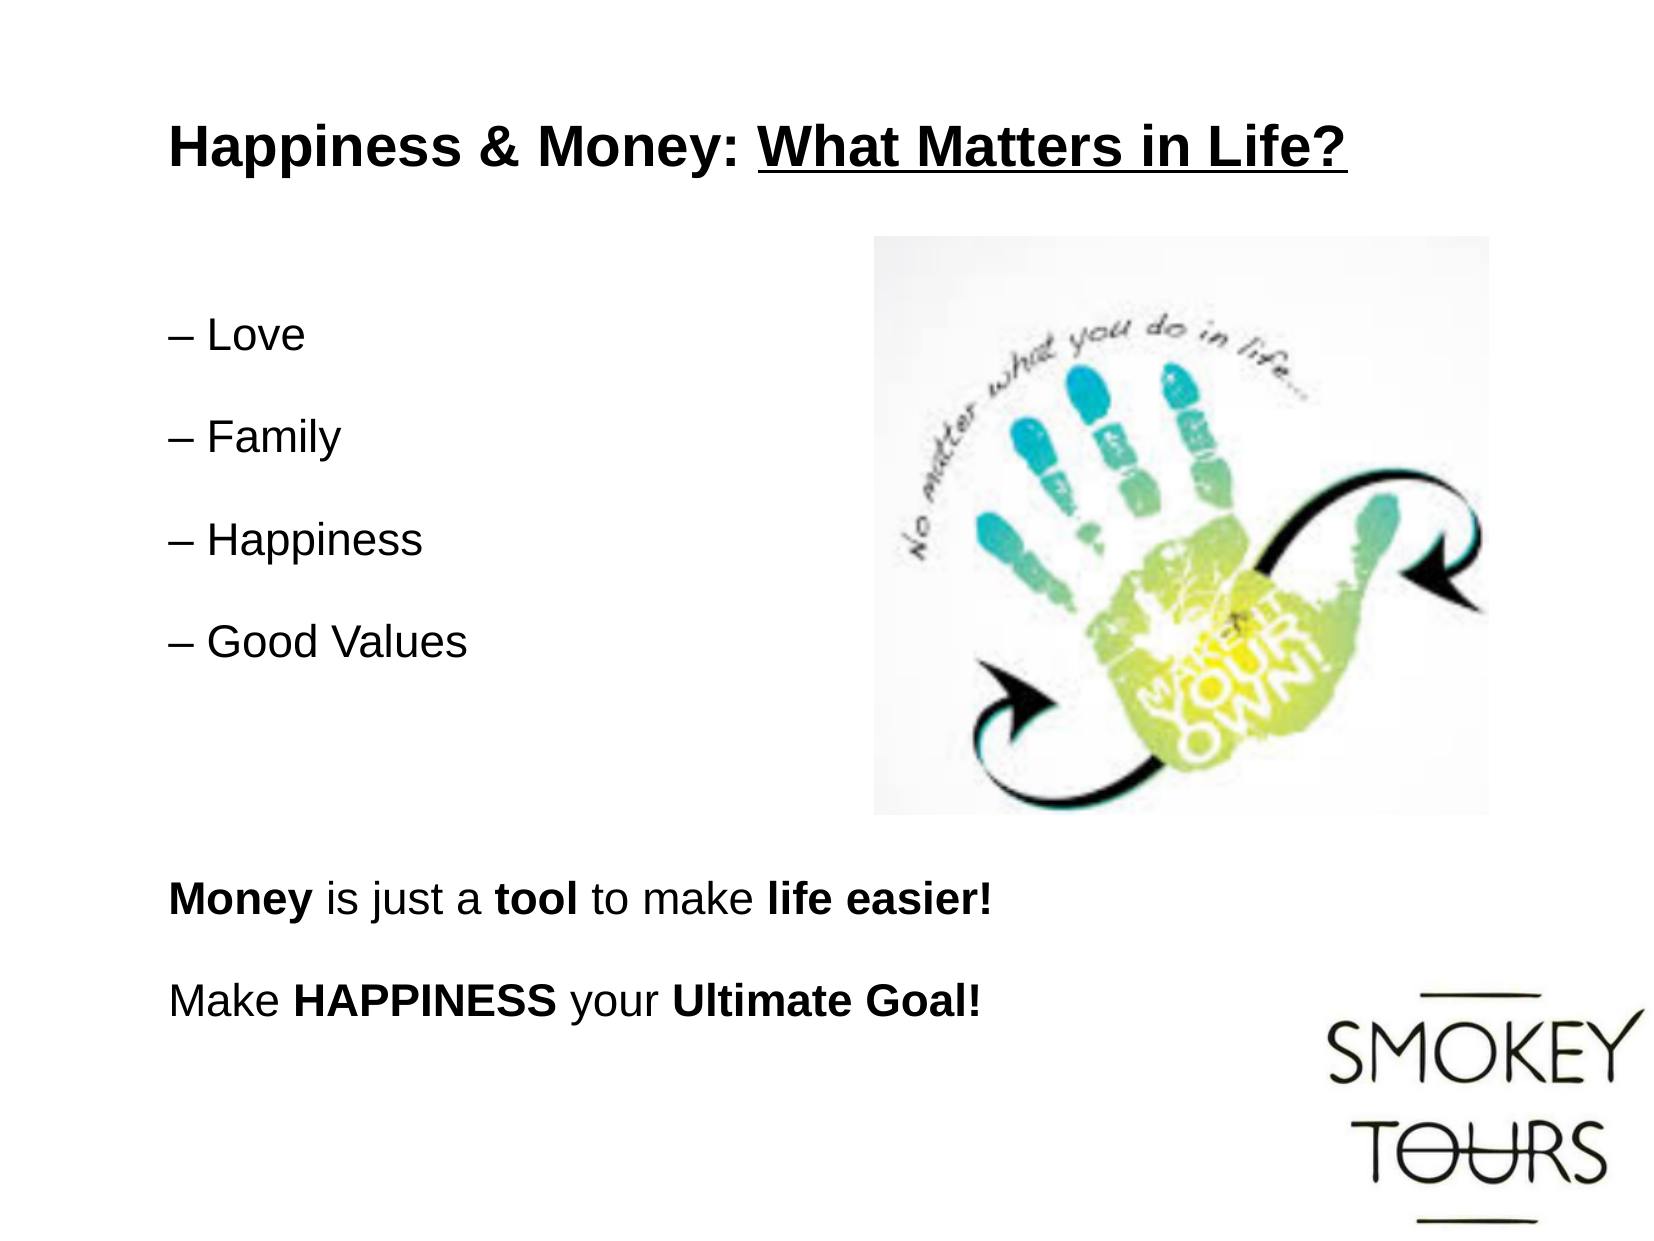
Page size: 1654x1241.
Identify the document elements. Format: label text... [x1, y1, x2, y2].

picture [1322, 968, 1654, 1241]
text_box Happiness & Money: What Matters in Life? – Love – Family – Happiness – Good Values Money is just a tool to make life easier! Make HAPPINESS your Ultimate Goal! [153, 106, 1512, 1075]
picture [874, 236, 1489, 815]
